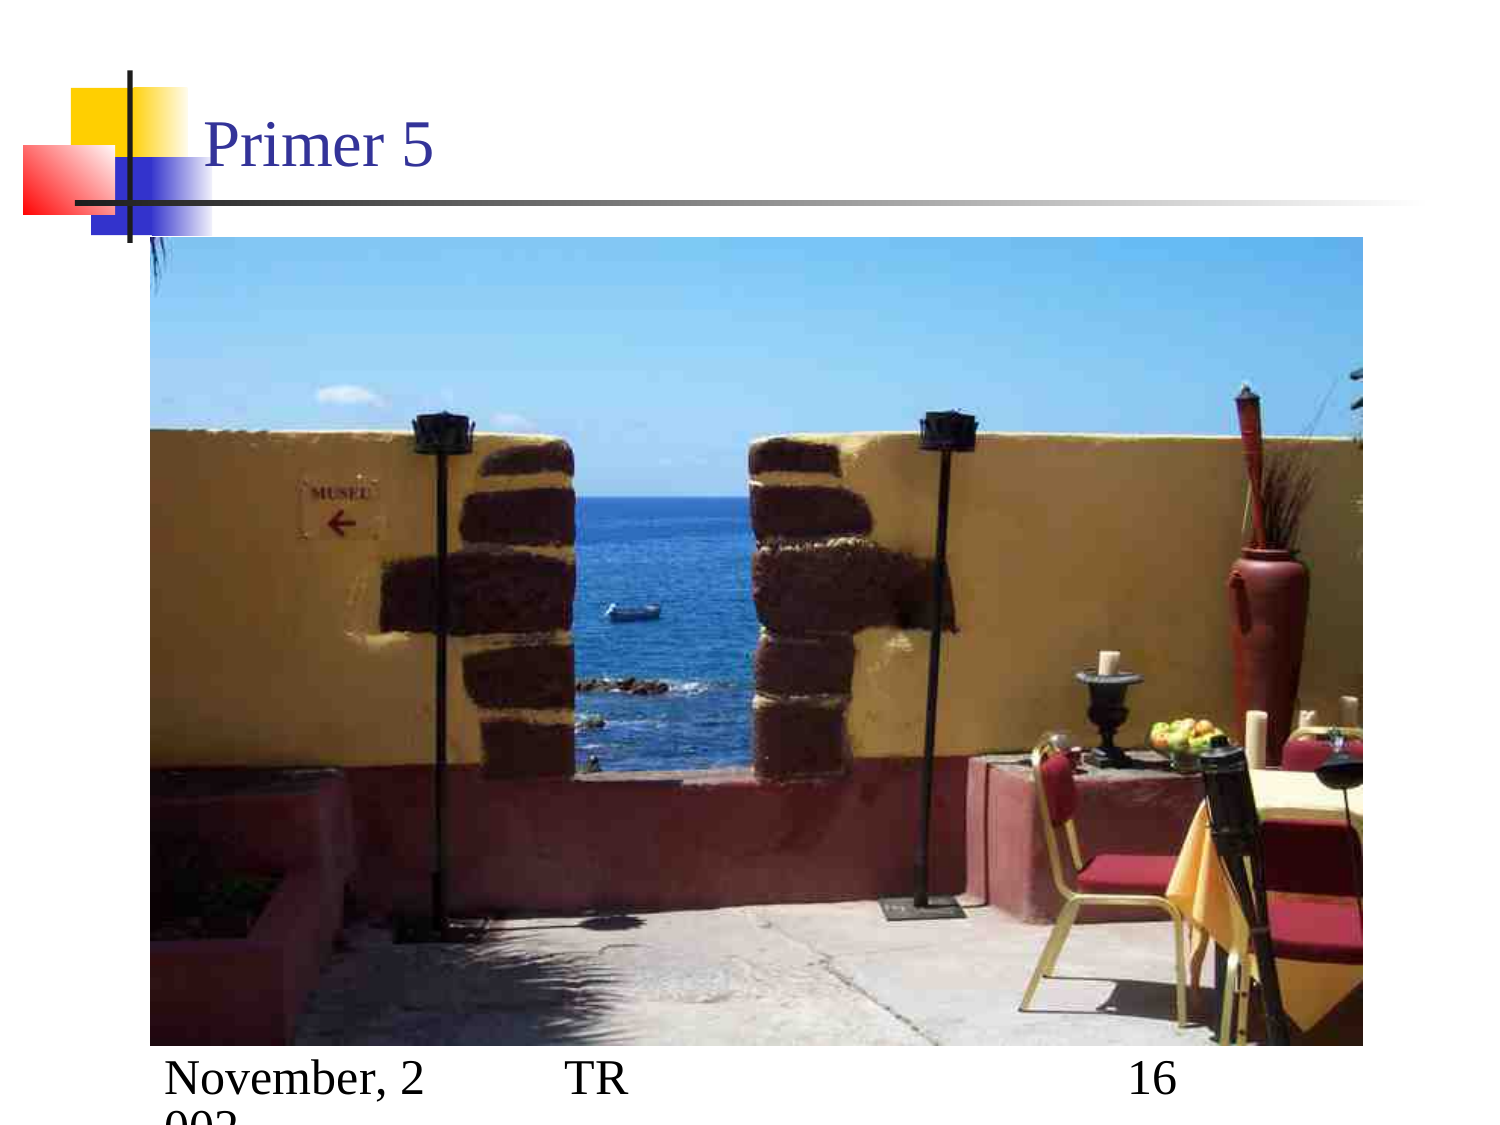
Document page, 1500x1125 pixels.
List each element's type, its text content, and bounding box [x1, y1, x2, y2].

title Primer 5 [188, 92, 1468, 188]
picture [150, 237, 1363, 1046]
